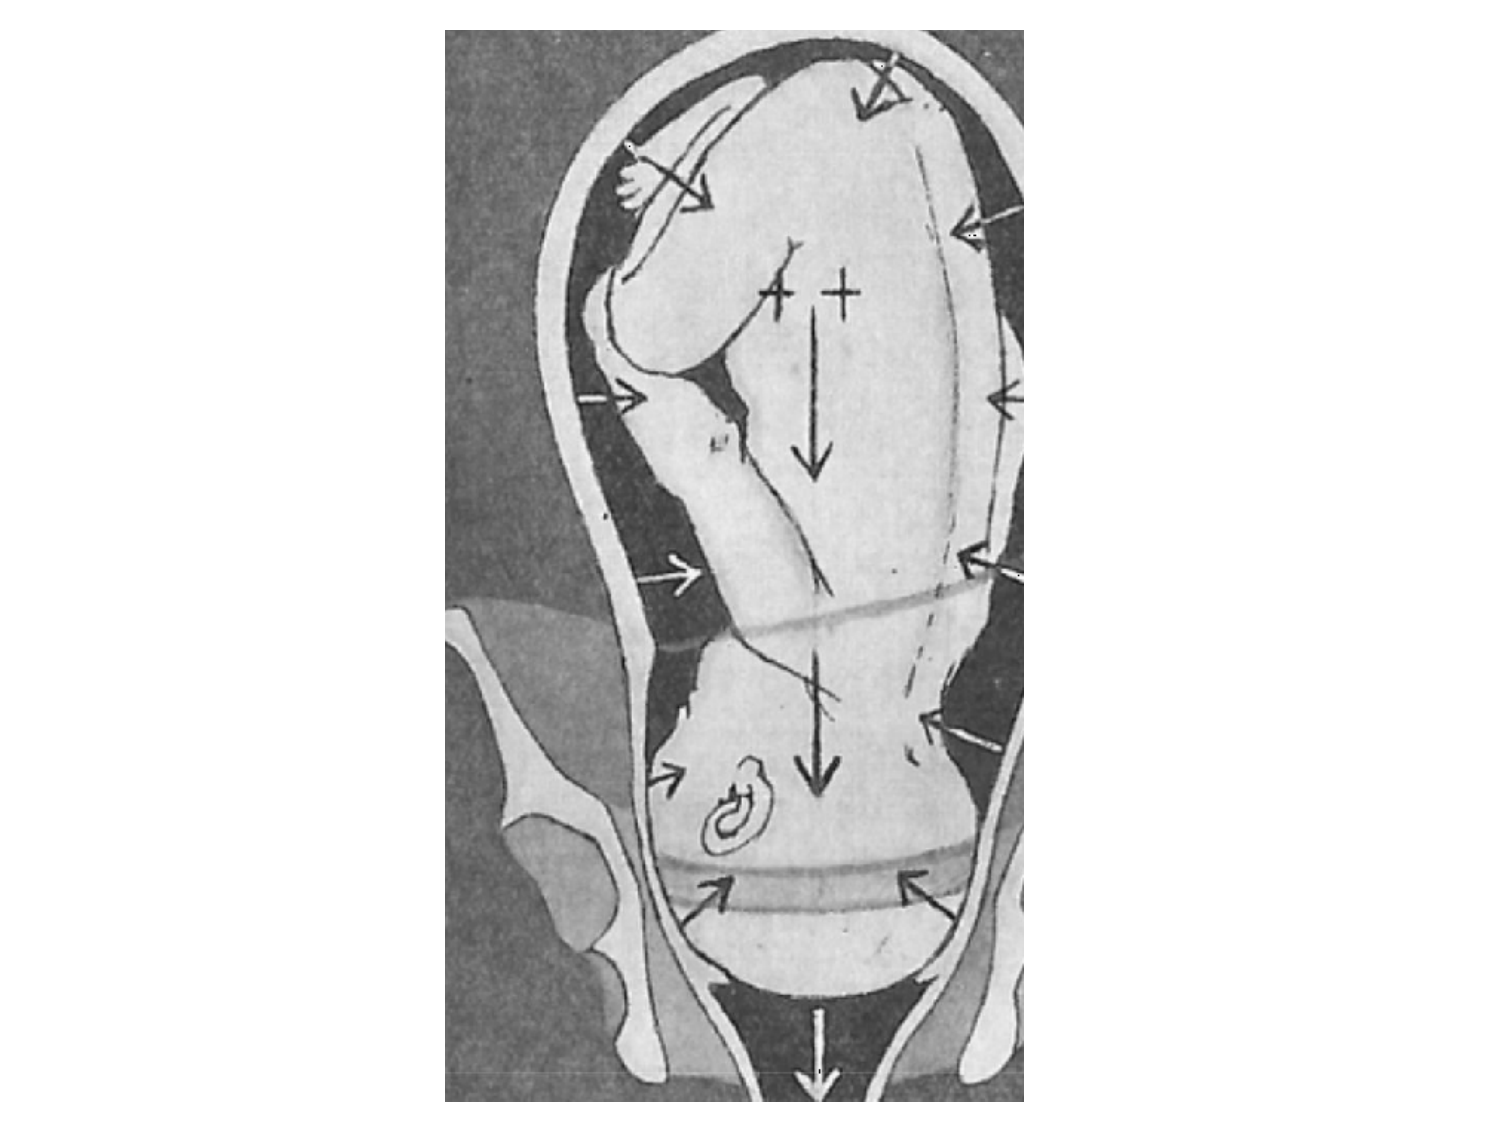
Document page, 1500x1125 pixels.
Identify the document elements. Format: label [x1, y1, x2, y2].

picture [445, 30, 1024, 1102]
